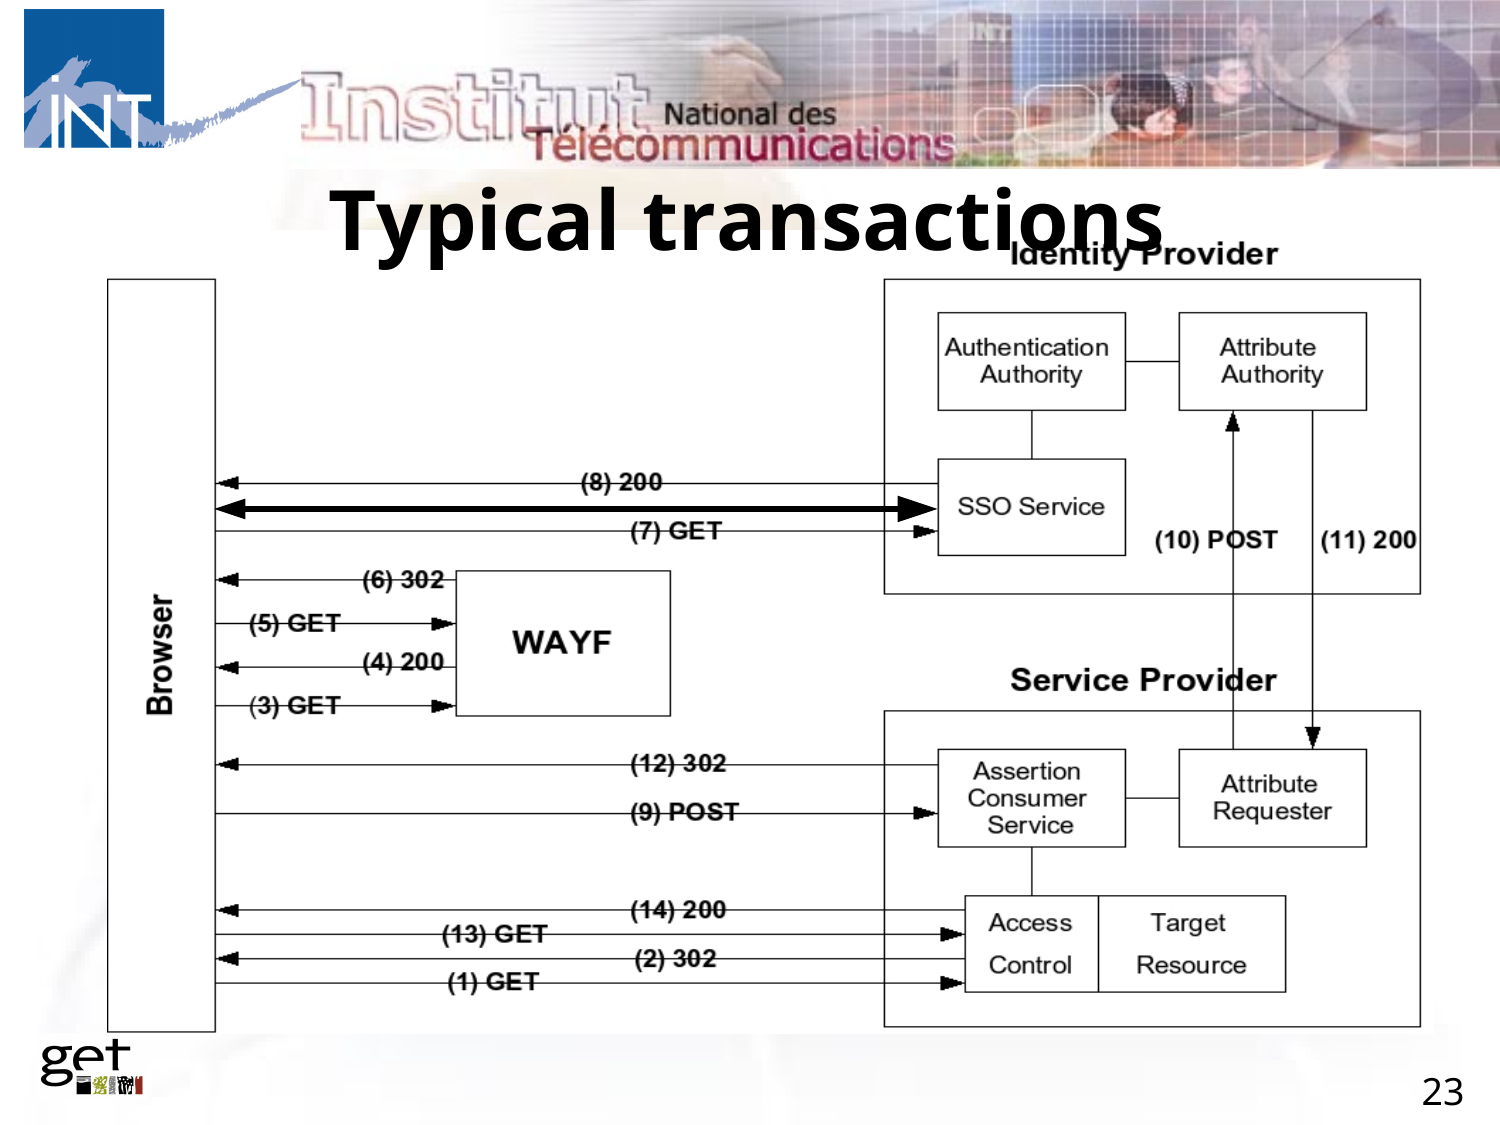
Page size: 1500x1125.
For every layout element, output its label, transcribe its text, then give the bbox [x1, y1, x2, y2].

title Typical transactions [106, 118, 1388, 313]
picture [0, 0, 1500, 1125]
